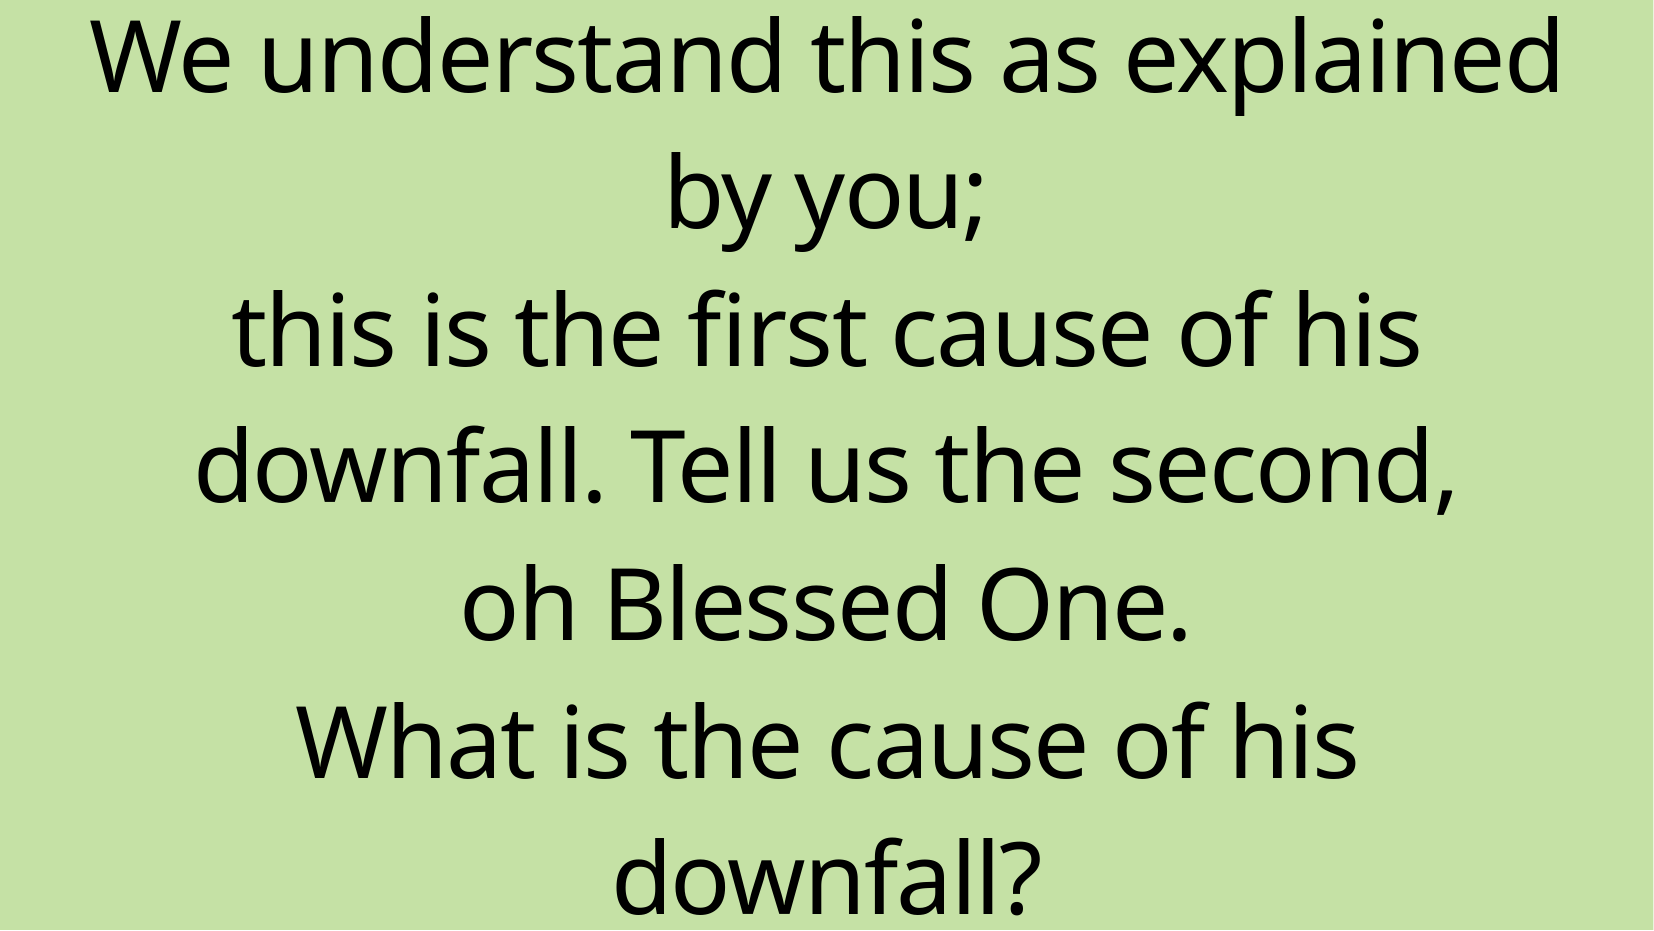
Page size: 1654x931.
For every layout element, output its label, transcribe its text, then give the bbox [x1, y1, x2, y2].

subtitle We understand this as explained by you; this is the first cause of his downfall. Tell us the second, oh Blessed One. What is the cause of his downfall? [82, 0, 1571, 931]
